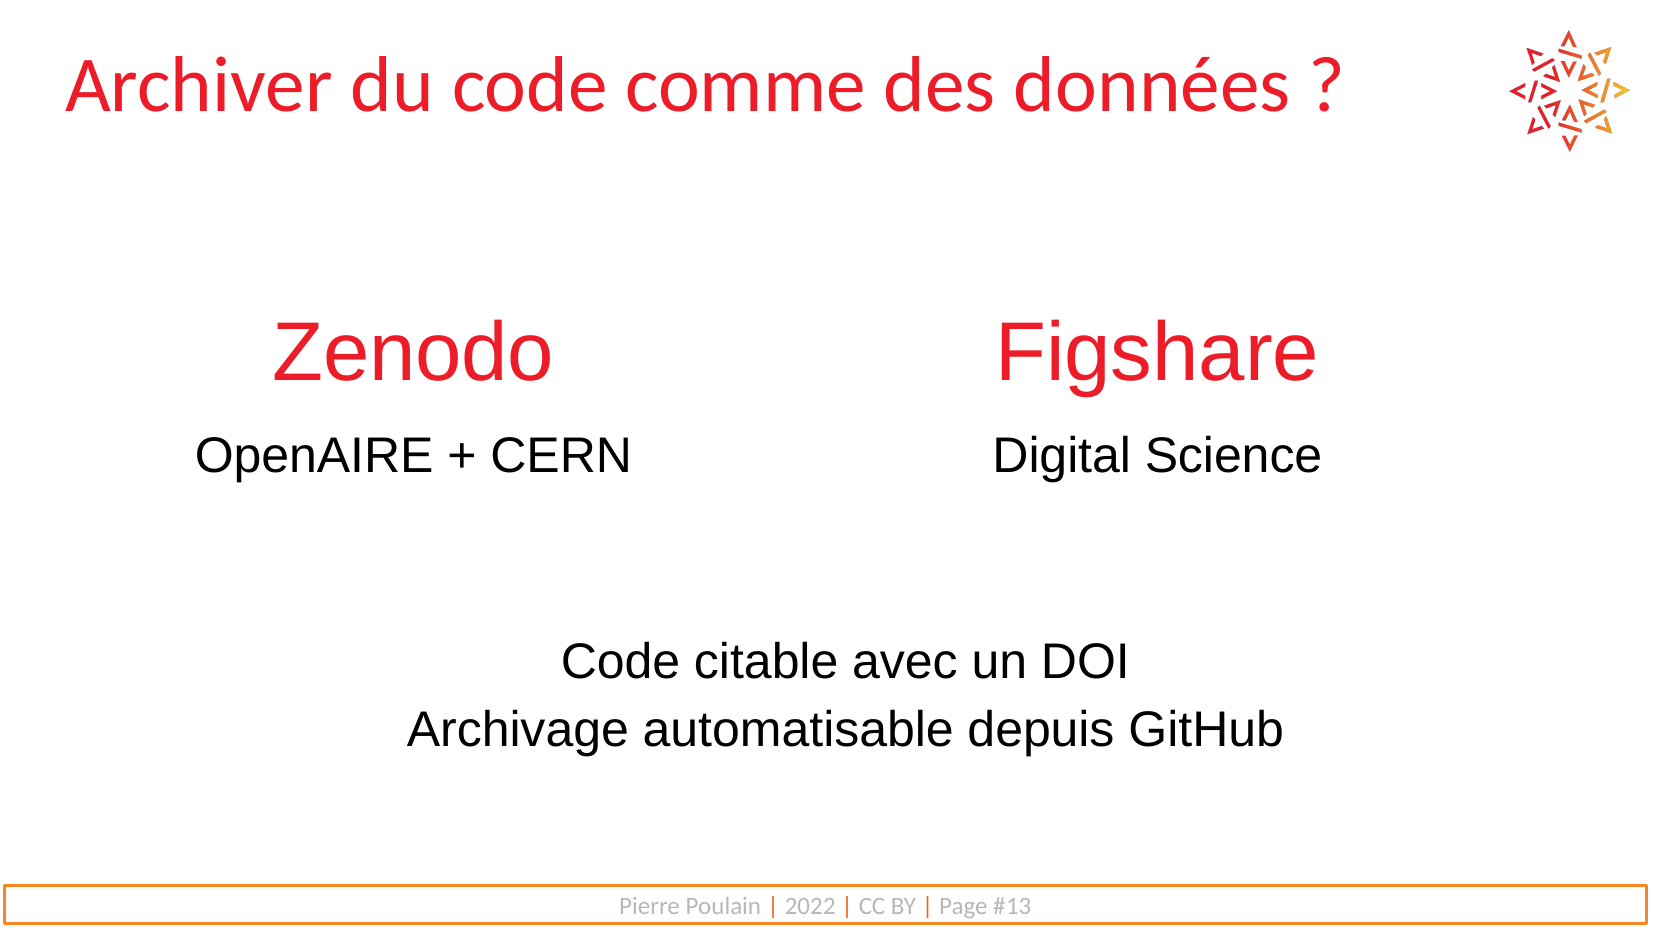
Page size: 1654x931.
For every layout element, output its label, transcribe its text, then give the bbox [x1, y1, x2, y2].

list Figshare Digital Science [803, 305, 1512, 538]
list Zenodo OpenAIRE + CERN [59, 305, 768, 572]
text_box Code citable avec un DOI Archivage automatisable depuis GitHub [392, 625, 1300, 765]
picture [1554, 30, 1630, 152]
title Archiver du code comme des données ? [64, 13, 1554, 169]
